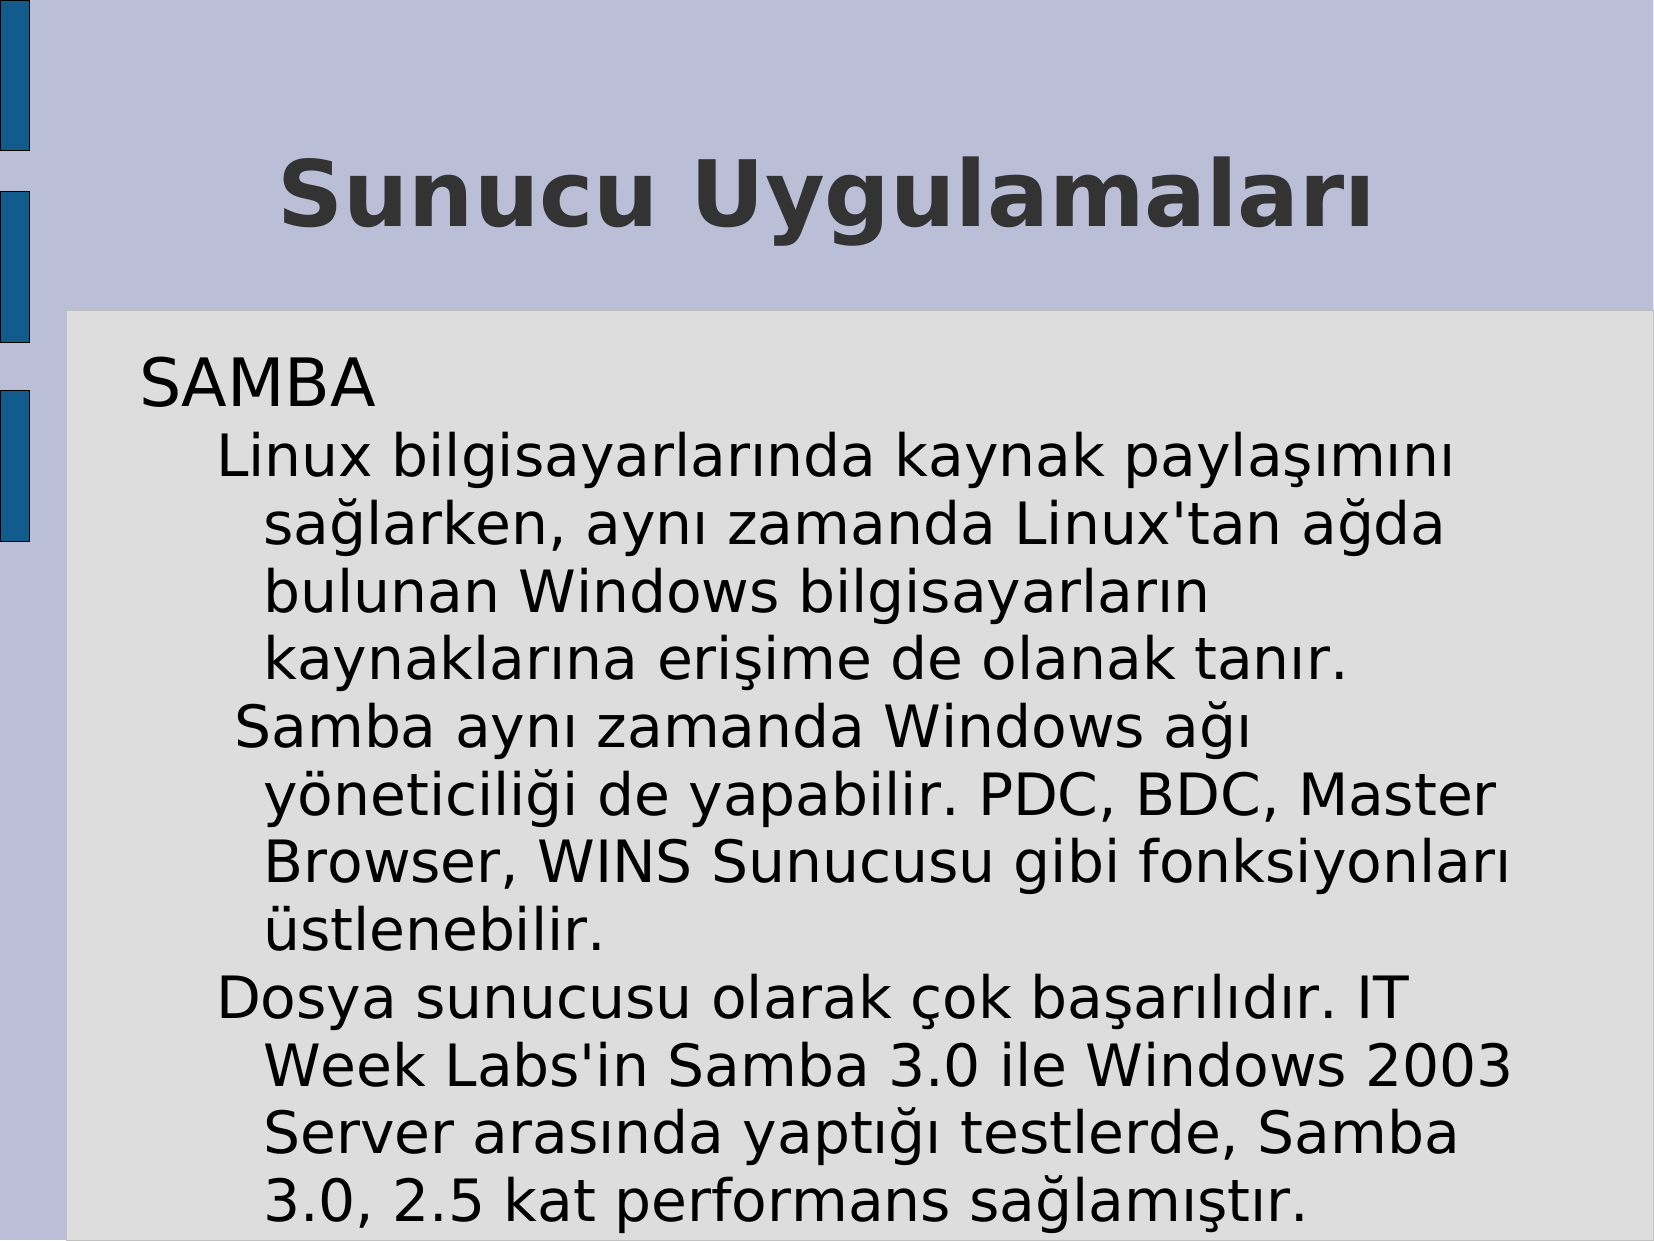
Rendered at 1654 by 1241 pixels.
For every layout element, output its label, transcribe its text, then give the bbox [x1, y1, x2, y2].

title Sunucu Uygulamaları [121, 91, 1534, 299]
list SAMBA Linux bilgisayarlarında kaynak paylaşımını sağlarken, aynı zamanda Linux'tan ağda bulunan Windows bilgisayarların kaynaklarına erişime de olanak tanır. Samba aynı zamanda Windows ağı yöneticiliği de yapabilir. PDC, BDC, Master Browser, WINS Sunucusu gibi fonksiyonları üstlenebilir. Dosya sunucusu olarak çok başarılıdır. IT Week Labs'in Samba 3.0 ile Windows 2003 Server arasında yaptığı testlerde, Samba 3.0, 2.5 kat performans sağlamıştır. [121, 344, 1534, 1236]
